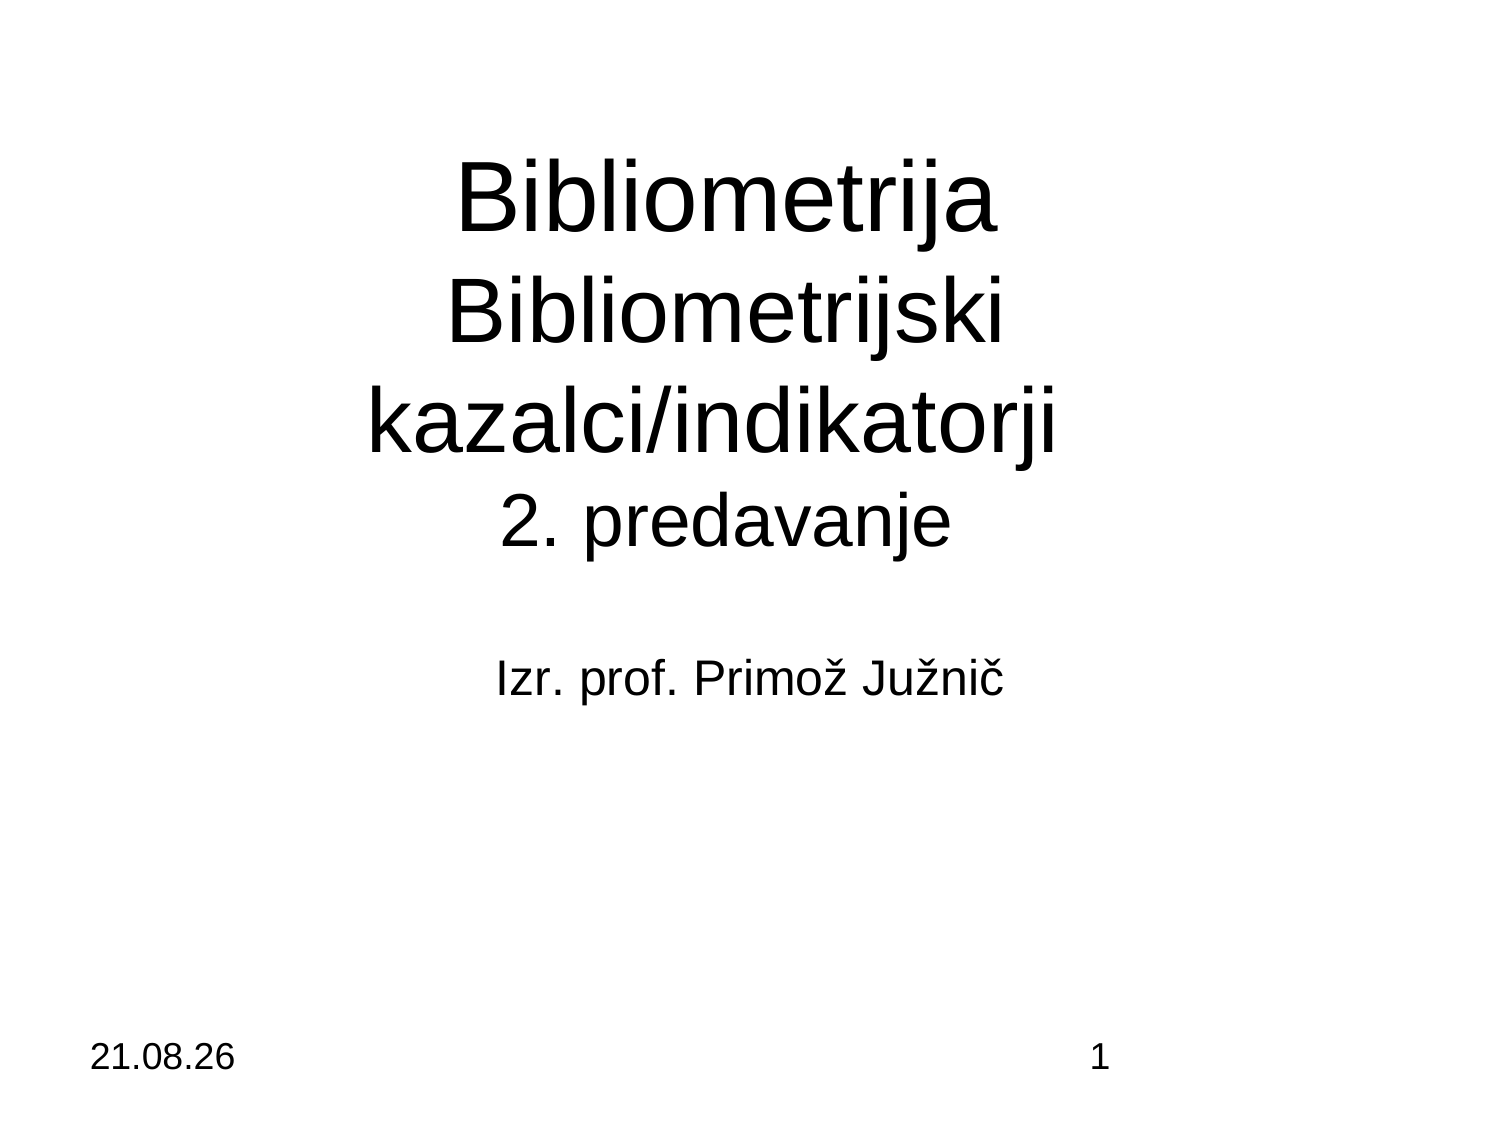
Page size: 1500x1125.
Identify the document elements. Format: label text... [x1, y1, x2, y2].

subtitle Izr. prof. Primož Južnič [225, 637, 1276, 926]
title Bibliometrija Bibliometrijski kazalci/indikatorji 2. predavanje [112, 101, 1341, 591]
